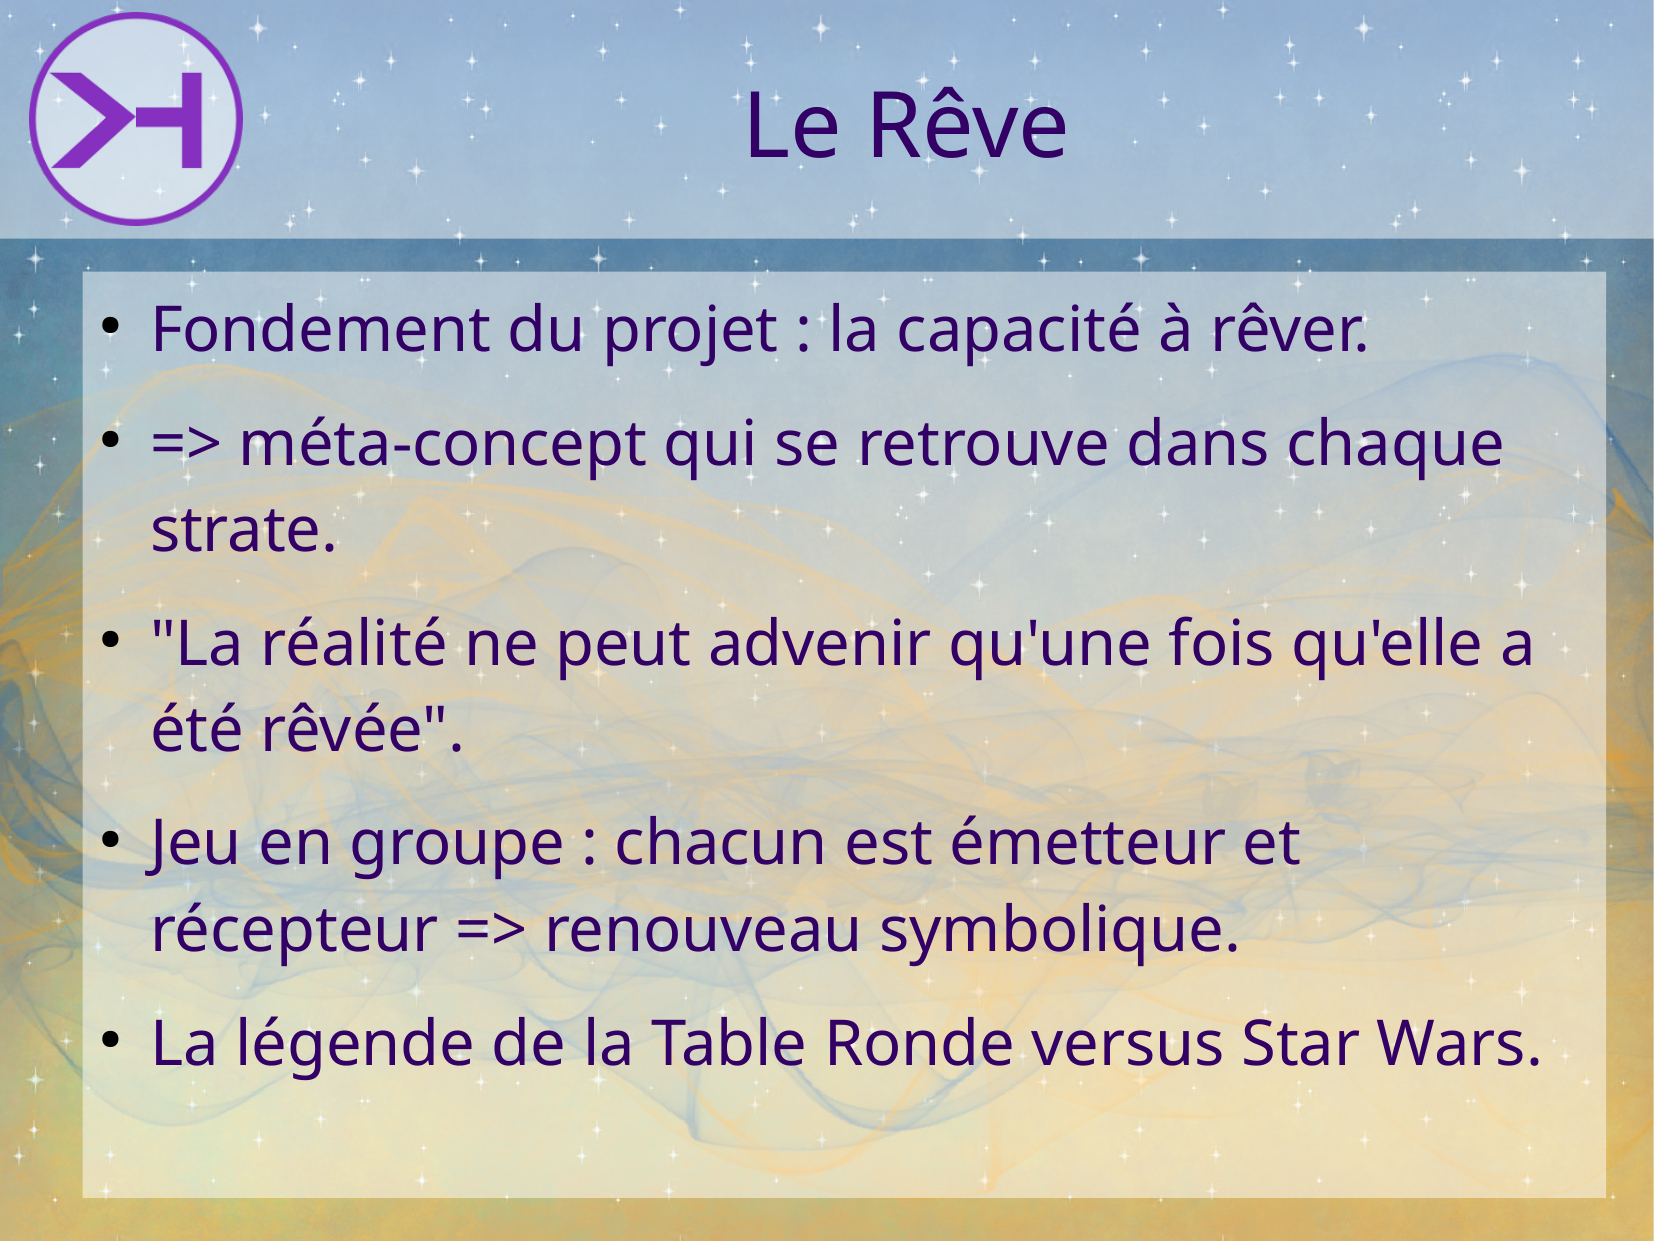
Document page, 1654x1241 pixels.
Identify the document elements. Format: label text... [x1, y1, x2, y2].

title Le Rêve [242, 18, 1571, 226]
picture [29, 12, 243, 226]
list Fondement du projet : la capacité à rêver. => méta-concept qui se retrouve dans chaque strate. "La réalité ne peut advenir qu'une fois qu'elle a été rêvée". Jeu en groupe : chacun est émetteur et récepteur => renouveau symbolique. La légende de la Table Ronde versus Star Wars. [82, 283, 1560, 1175]
picture [0, 239, 1654, 1241]
